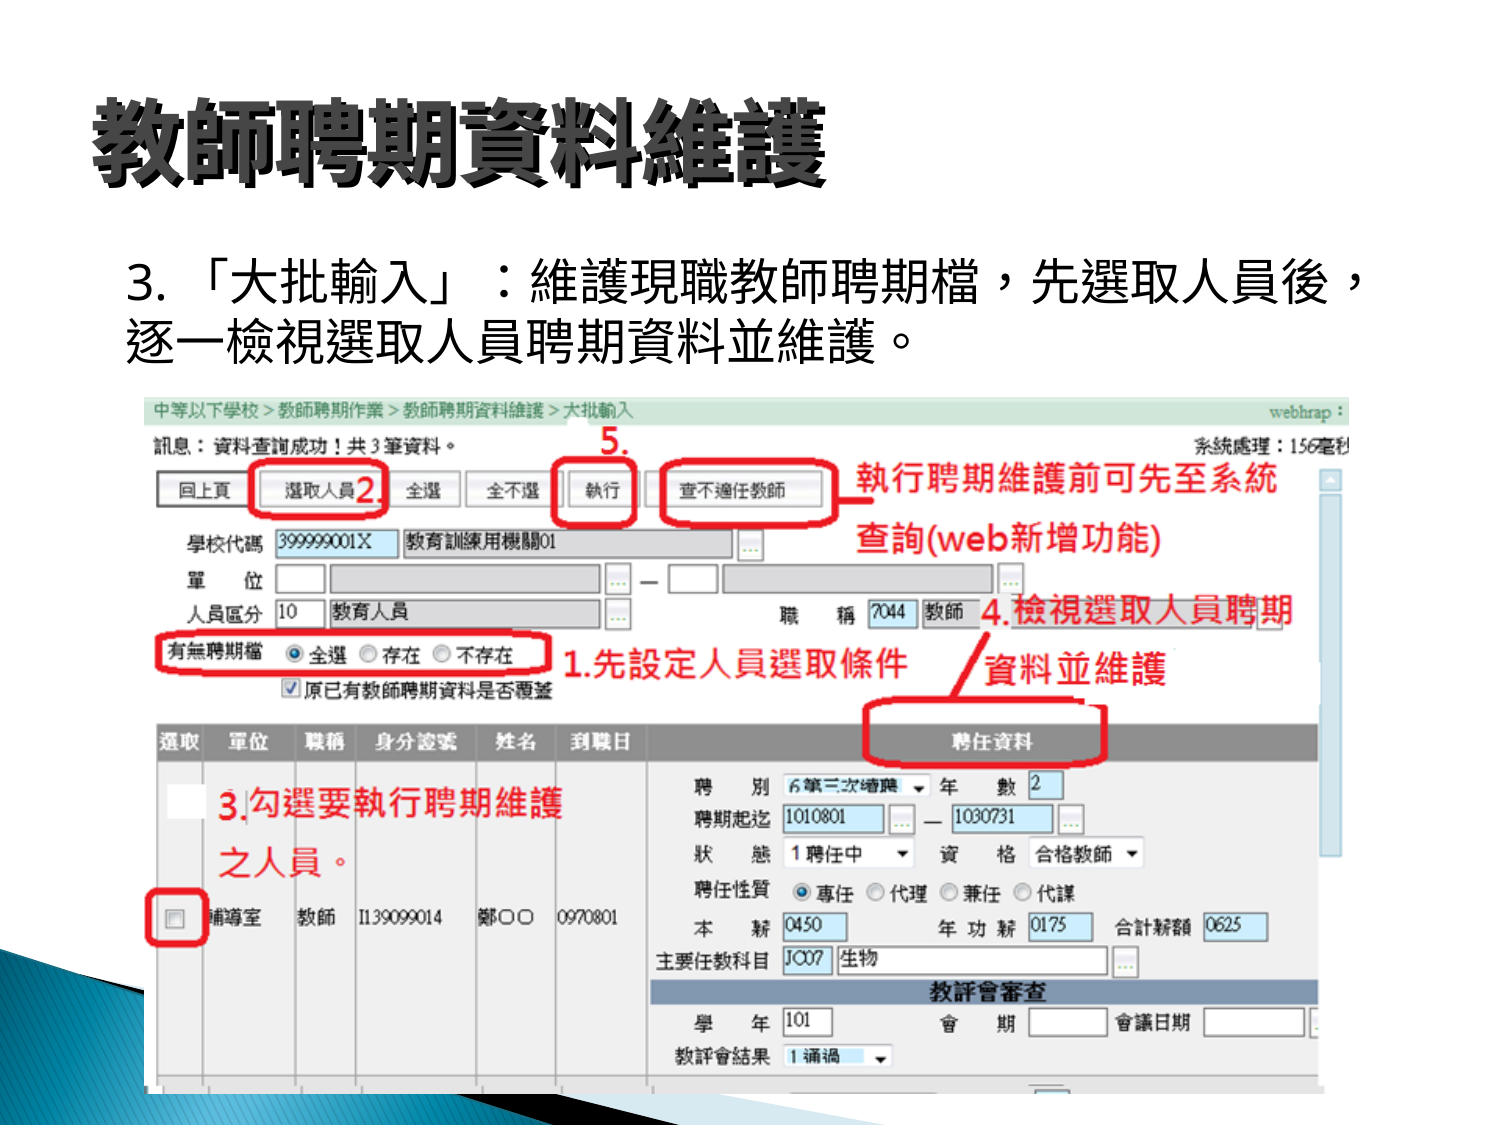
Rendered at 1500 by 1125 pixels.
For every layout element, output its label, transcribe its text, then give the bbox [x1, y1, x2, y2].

list 3.「大批輸入」：維護現職教師聘期檔，先選取人員後，逐一檢視選取人員聘期資料並維護。 [75, 242, 1426, 986]
picture [144, 397, 1349, 1094]
title 教師聘期資料維護 [75, 45, 1426, 233]
